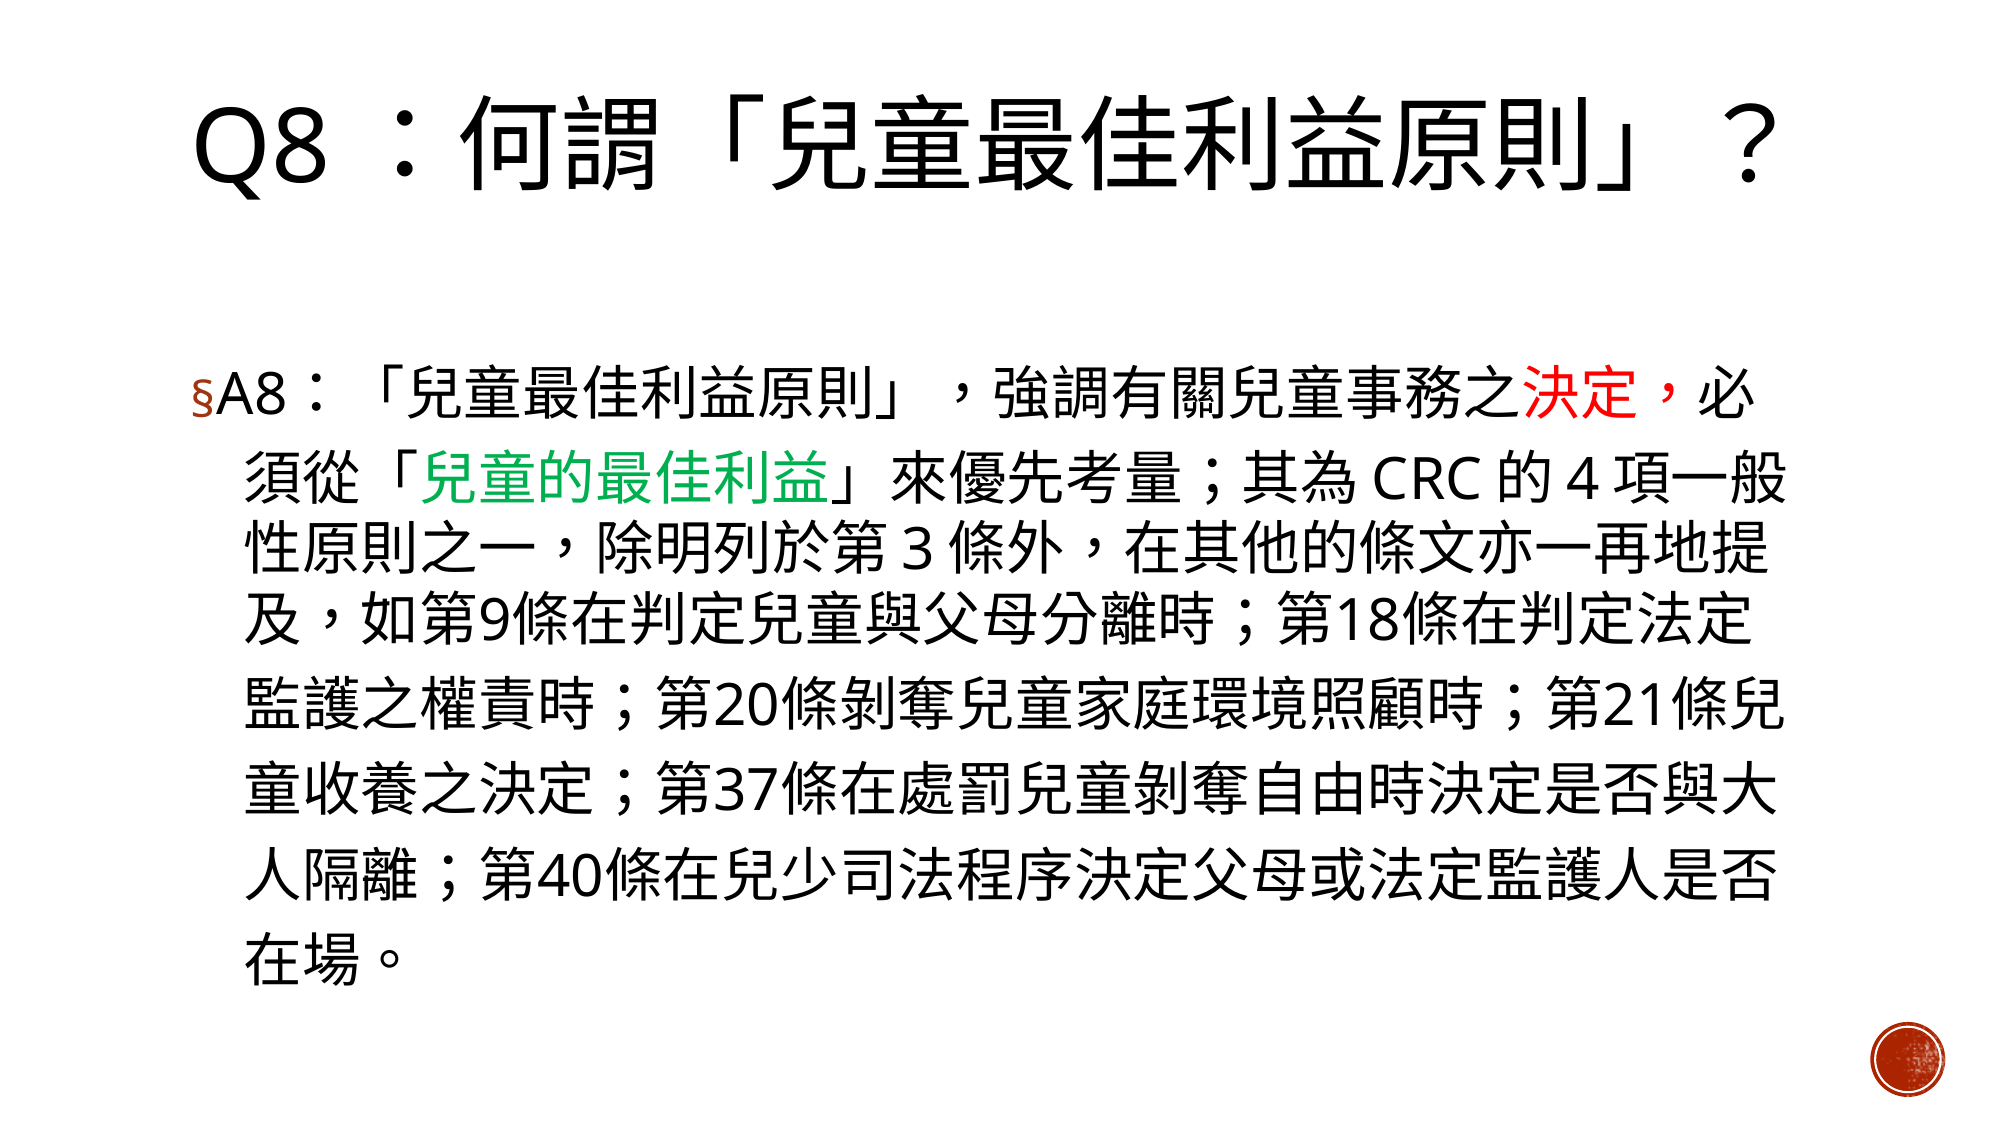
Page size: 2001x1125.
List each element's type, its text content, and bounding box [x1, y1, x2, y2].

list A8：「兒童最佳利益原則」，強調有關兒童事務之決定，必須從「兒童的最佳利益」來優先考量；其為CRC的4項一般性原則之一，除明列於第3條外，在其他的條文亦一再地提及，如第9條在判定兒童與父母分離時；第18條在判定法定監護之權責時；第20條剝奪兒童家庭環境照顧時；第21條兒童收養之決定；第37條在處罰兒童剝奪自由時決定是否與大人隔離；第40條在兒少司法程序決定父母或法定監護人是否在場。 [175, 348, 1826, 1013]
title Q8：何謂「兒童最佳利益原則」？ [175, 79, 1826, 344]
